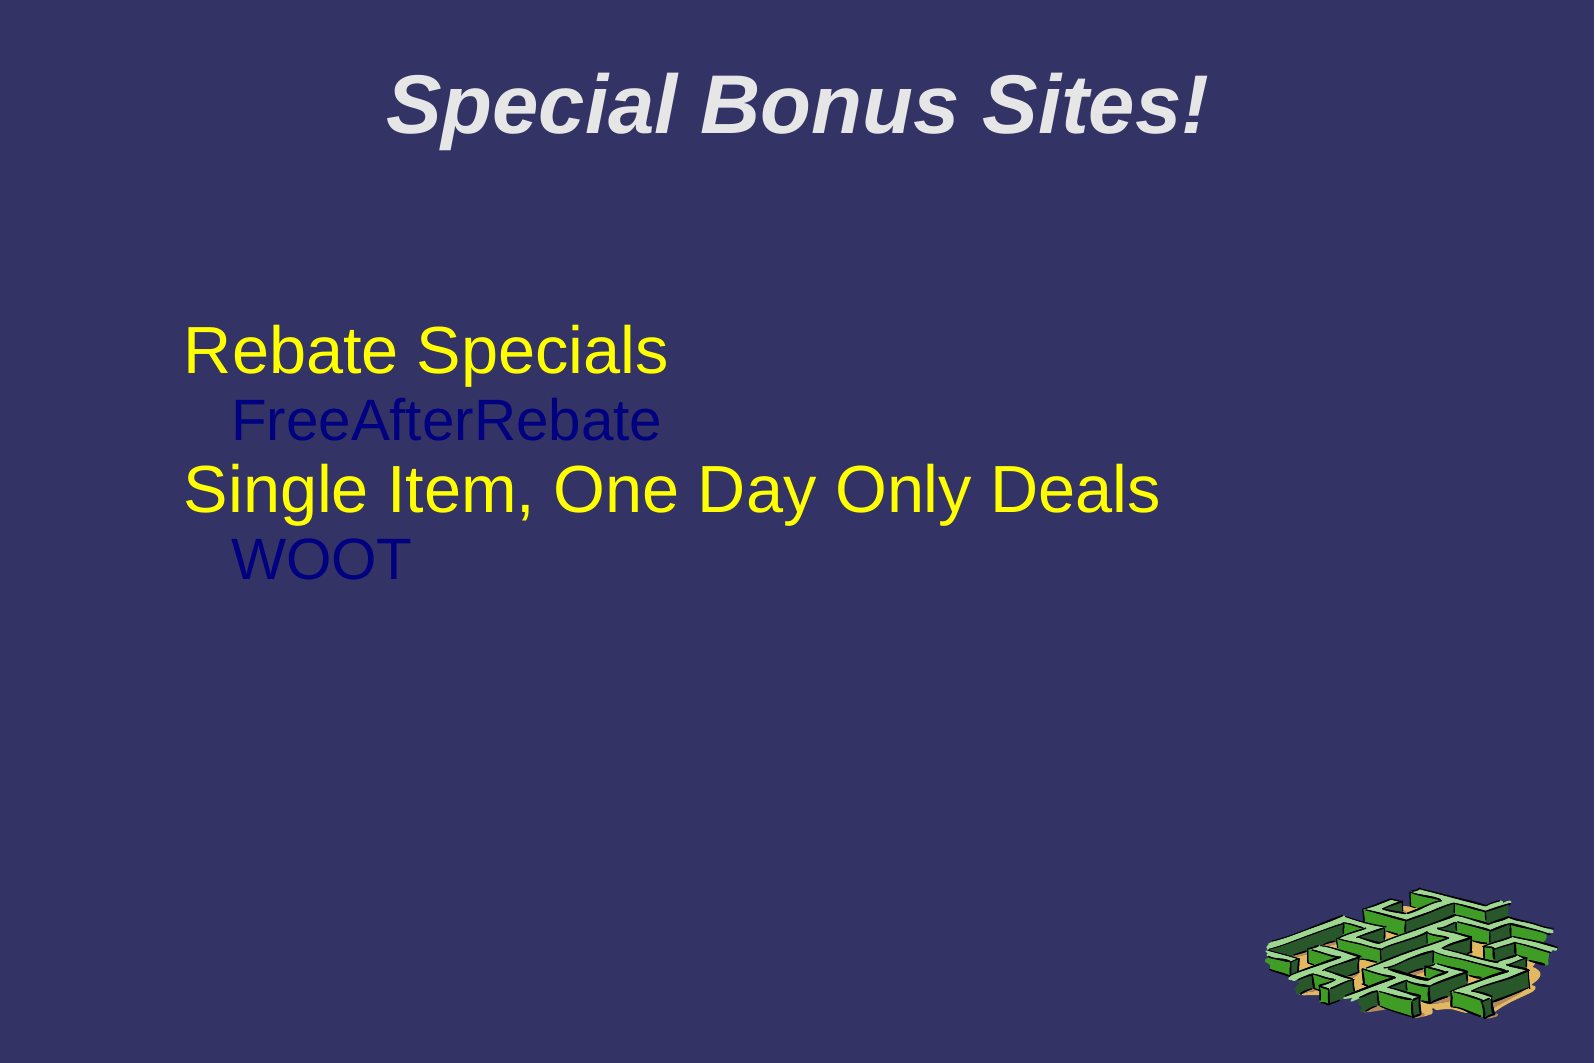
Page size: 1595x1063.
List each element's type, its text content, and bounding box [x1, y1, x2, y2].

list Rebate Specials FreeAfterRebate Single Item, One Day Only Deals WOOT [172, 312, 1514, 983]
title Special Bonus Sites! [117, 16, 1479, 194]
